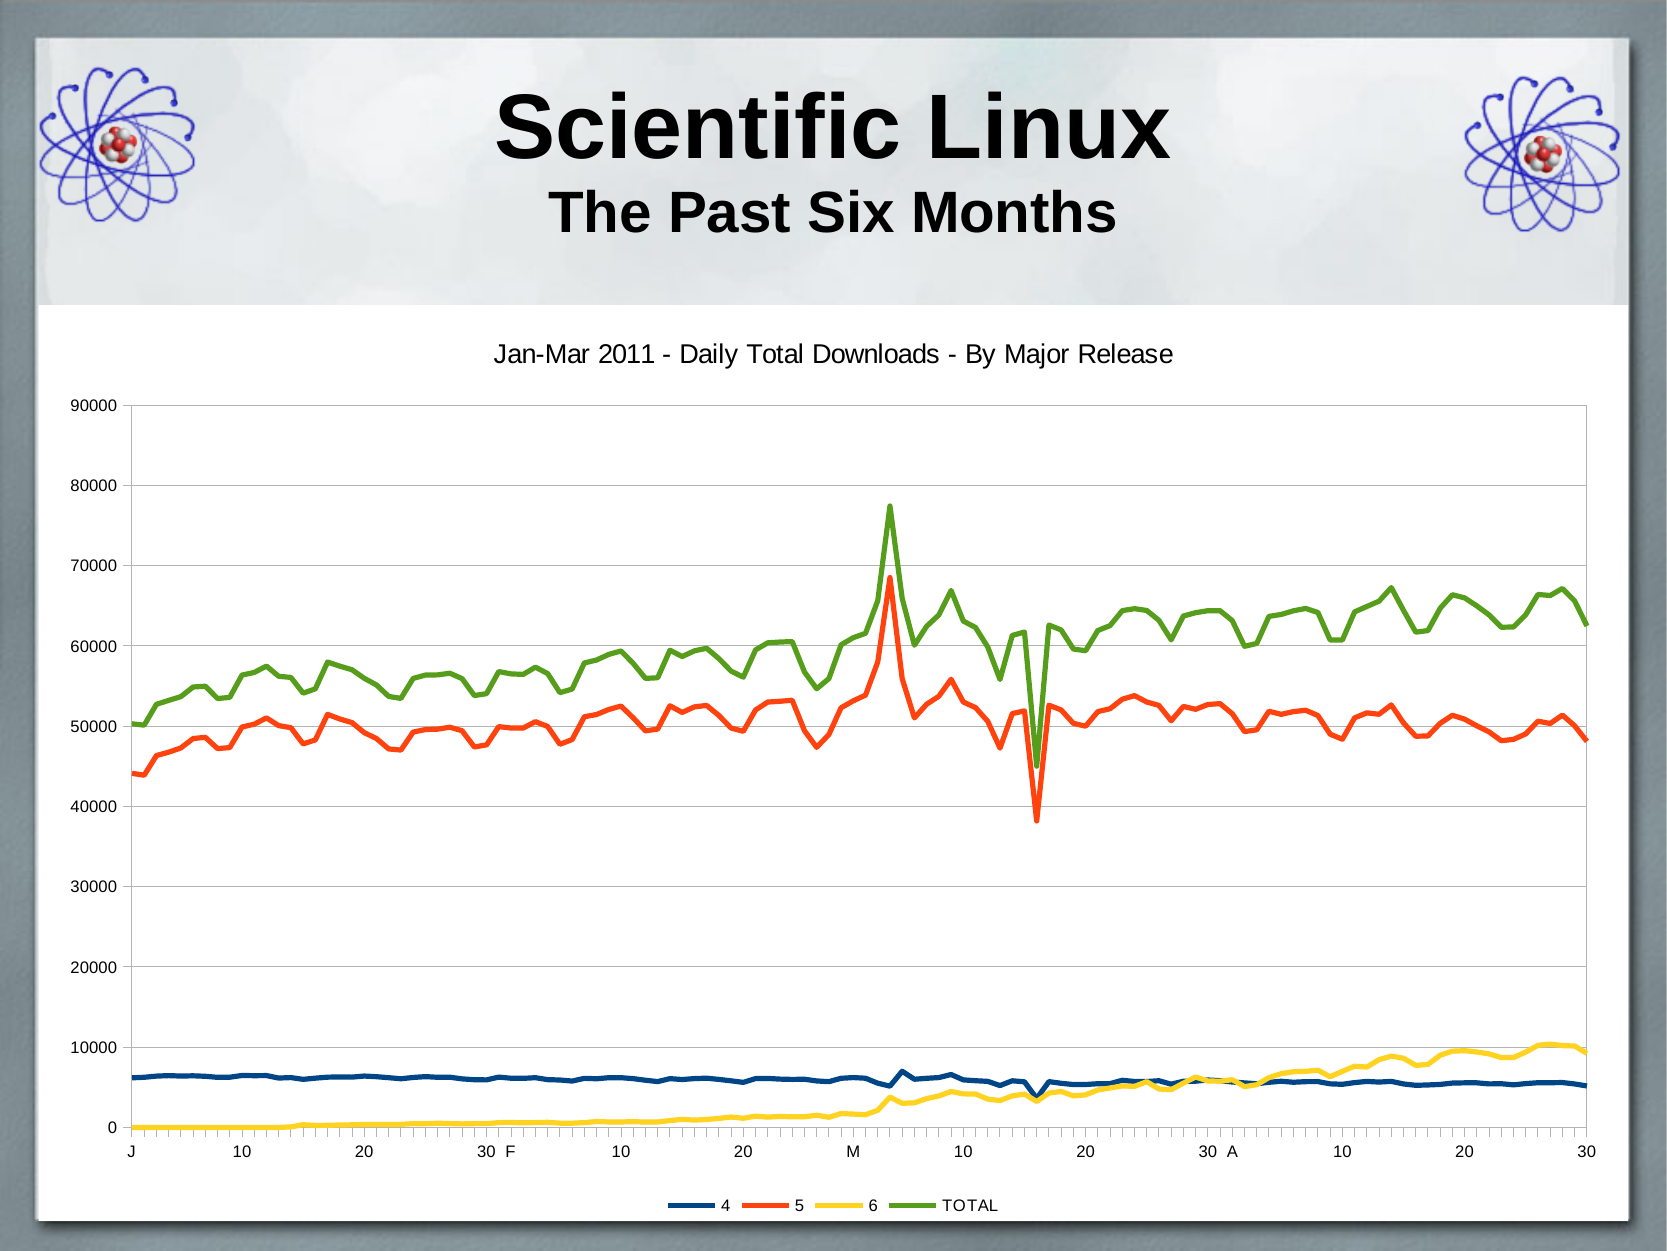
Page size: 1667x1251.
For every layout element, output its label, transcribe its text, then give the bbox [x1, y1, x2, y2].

picture [0, 0, 1667, 1251]
title Scientific Linux The Past Six Months [289, 75, 1378, 246]
chart [38, 305, 1629, 1221]
